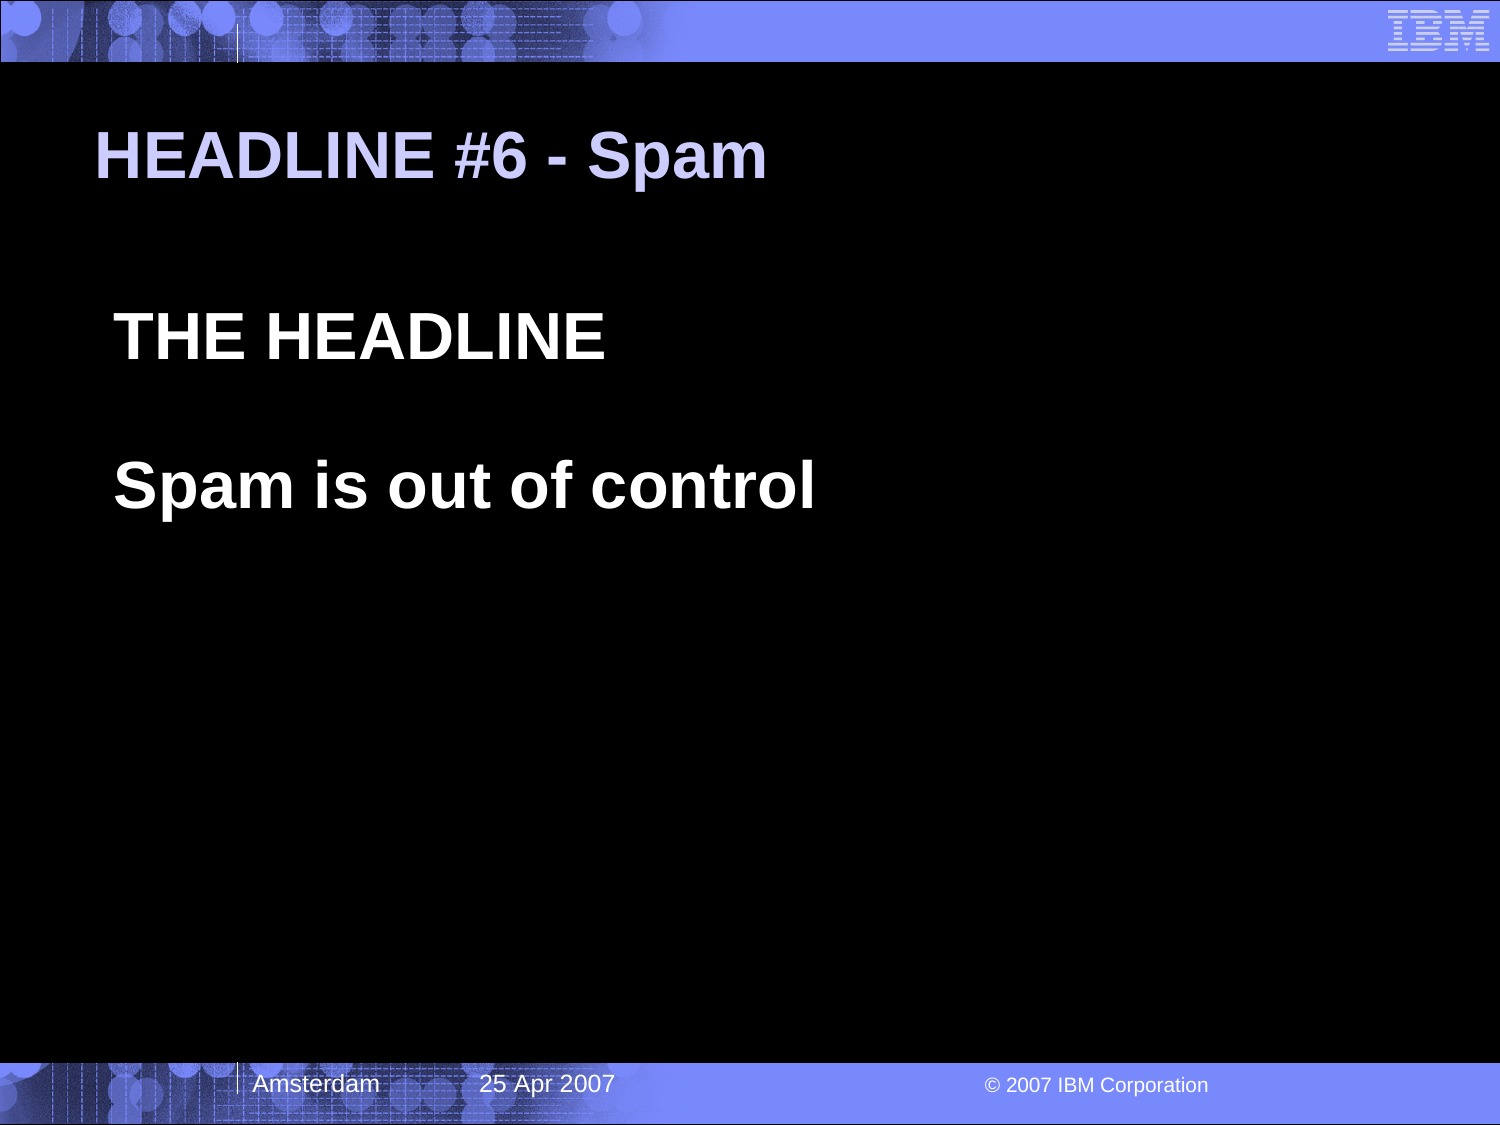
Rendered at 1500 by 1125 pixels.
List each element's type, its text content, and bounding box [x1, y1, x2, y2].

picture [0, 1063, 1500, 1124]
picture [1, 1, 1500, 62]
list THE HEADLINE Spam is out of control [99, 291, 1500, 1037]
title HEADLINE #6 - Spam [79, 116, 1433, 205]
